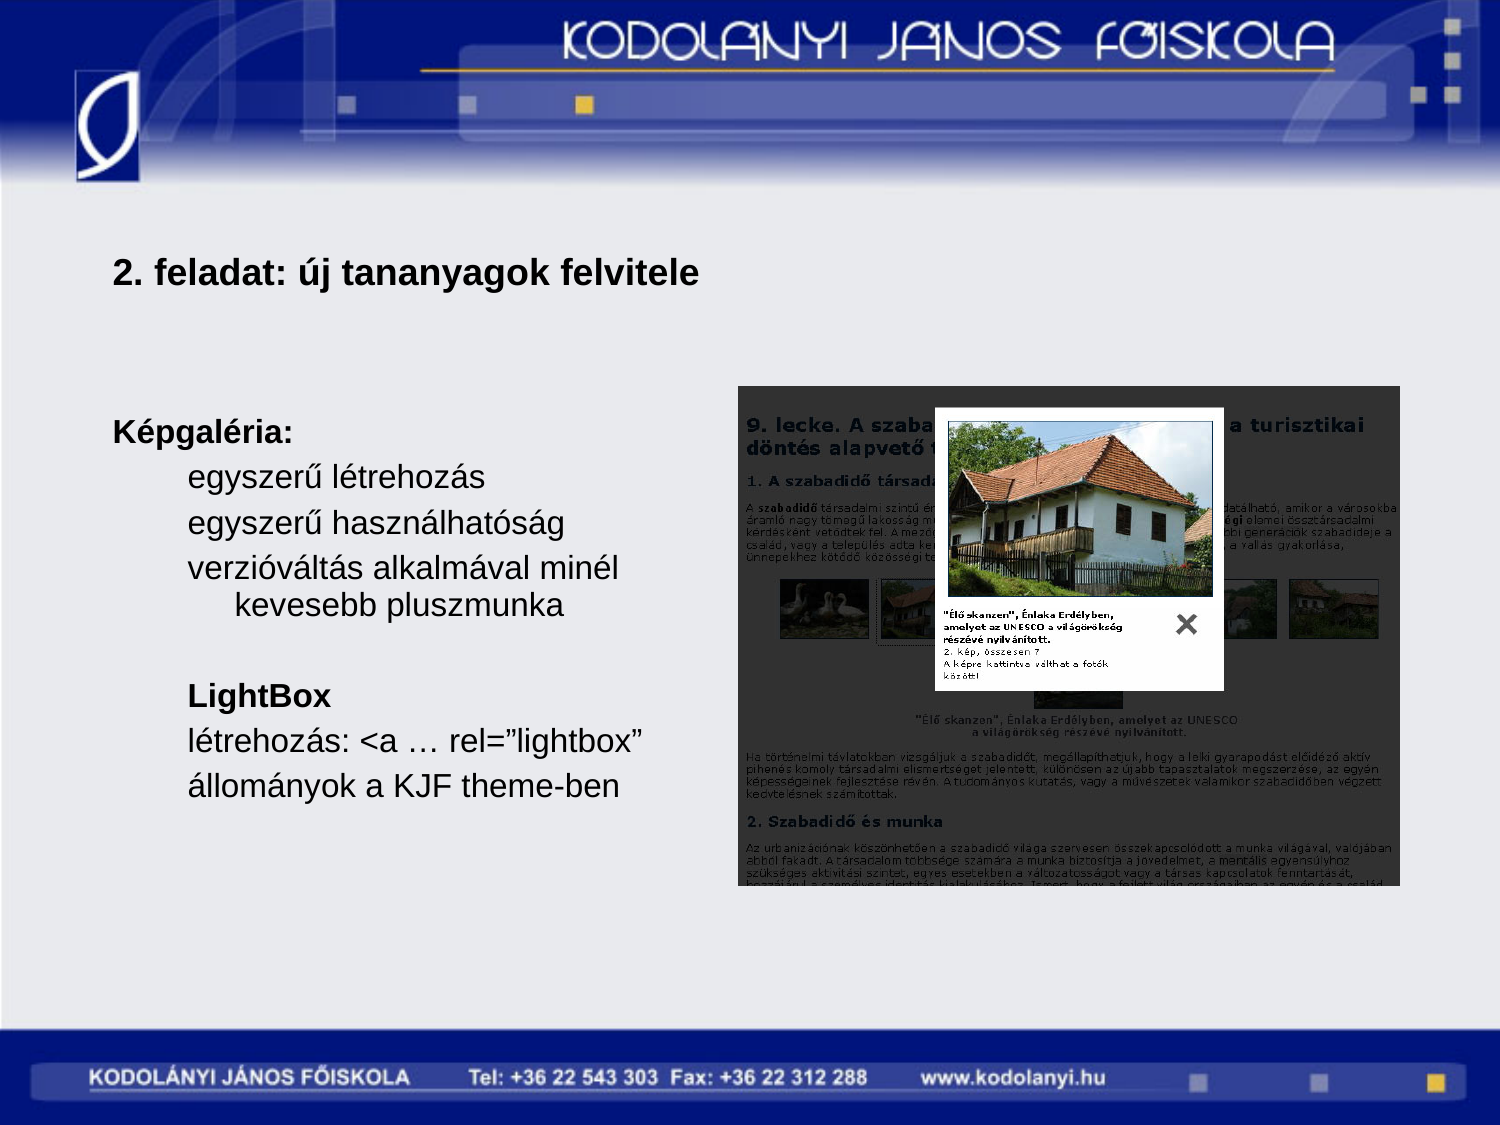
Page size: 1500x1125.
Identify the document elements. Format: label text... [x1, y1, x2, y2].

picture [0, 0, 1500, 1125]
title 2. feladat: új tananyagok felvitele [112, 242, 1388, 303]
list Képgaléria: egyszerű létrehozás egyszerű használhatóság verzióváltás alkalmával minél kevesebb pluszmunka LightBox létrehozás: <a … rel=”lightbox” állományok a KJF theme-ben [112, 413, 1388, 1004]
